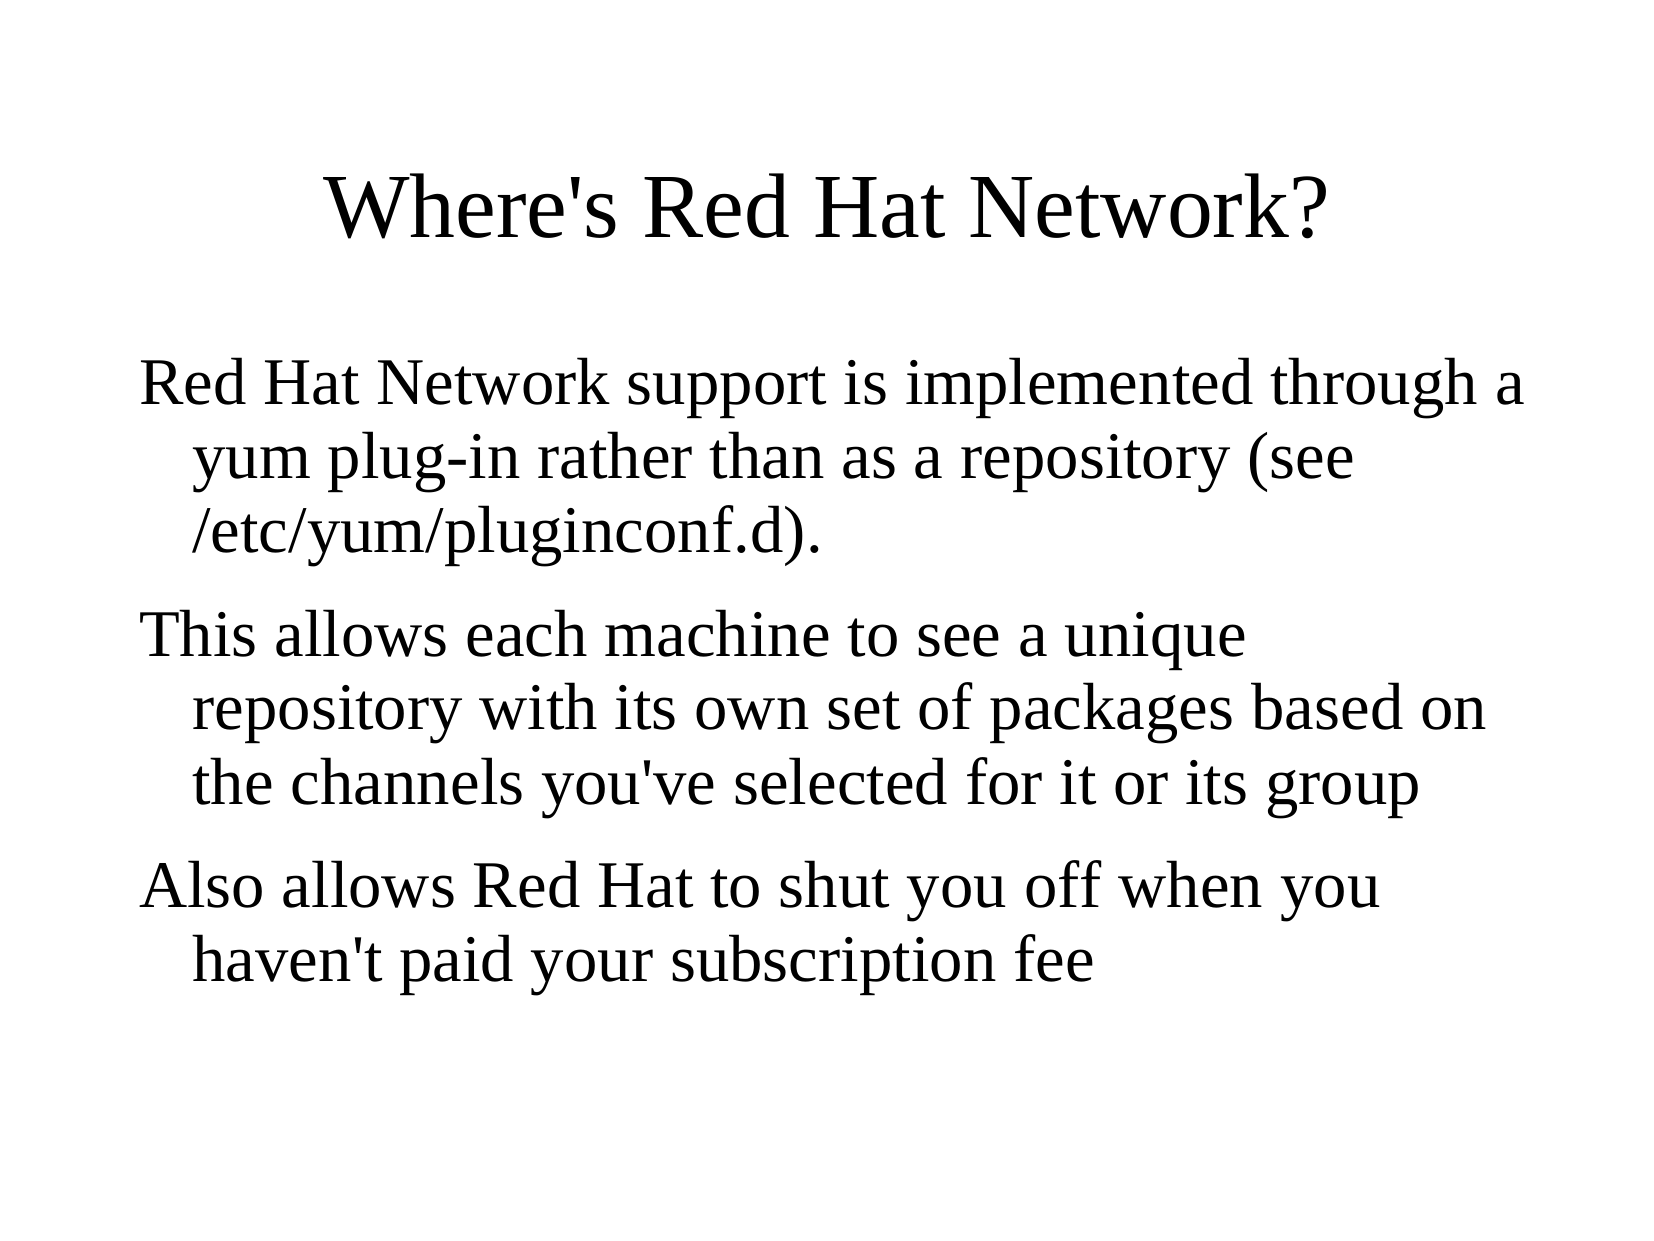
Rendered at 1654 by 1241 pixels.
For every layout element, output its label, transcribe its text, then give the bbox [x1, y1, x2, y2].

list Red Hat Network support is implemented through a yum plug-in rather than as a repository (see /etc/yum/pluginconf.d). This allows each machine to see a unique repository with its own set of packages based on the channels you've selected for it or its group Also allows Red Hat to shut you off when you haven't paid your subscription fee [121, 344, 1534, 1145]
title Where's Red Hat Network? [121, 102, 1534, 311]
